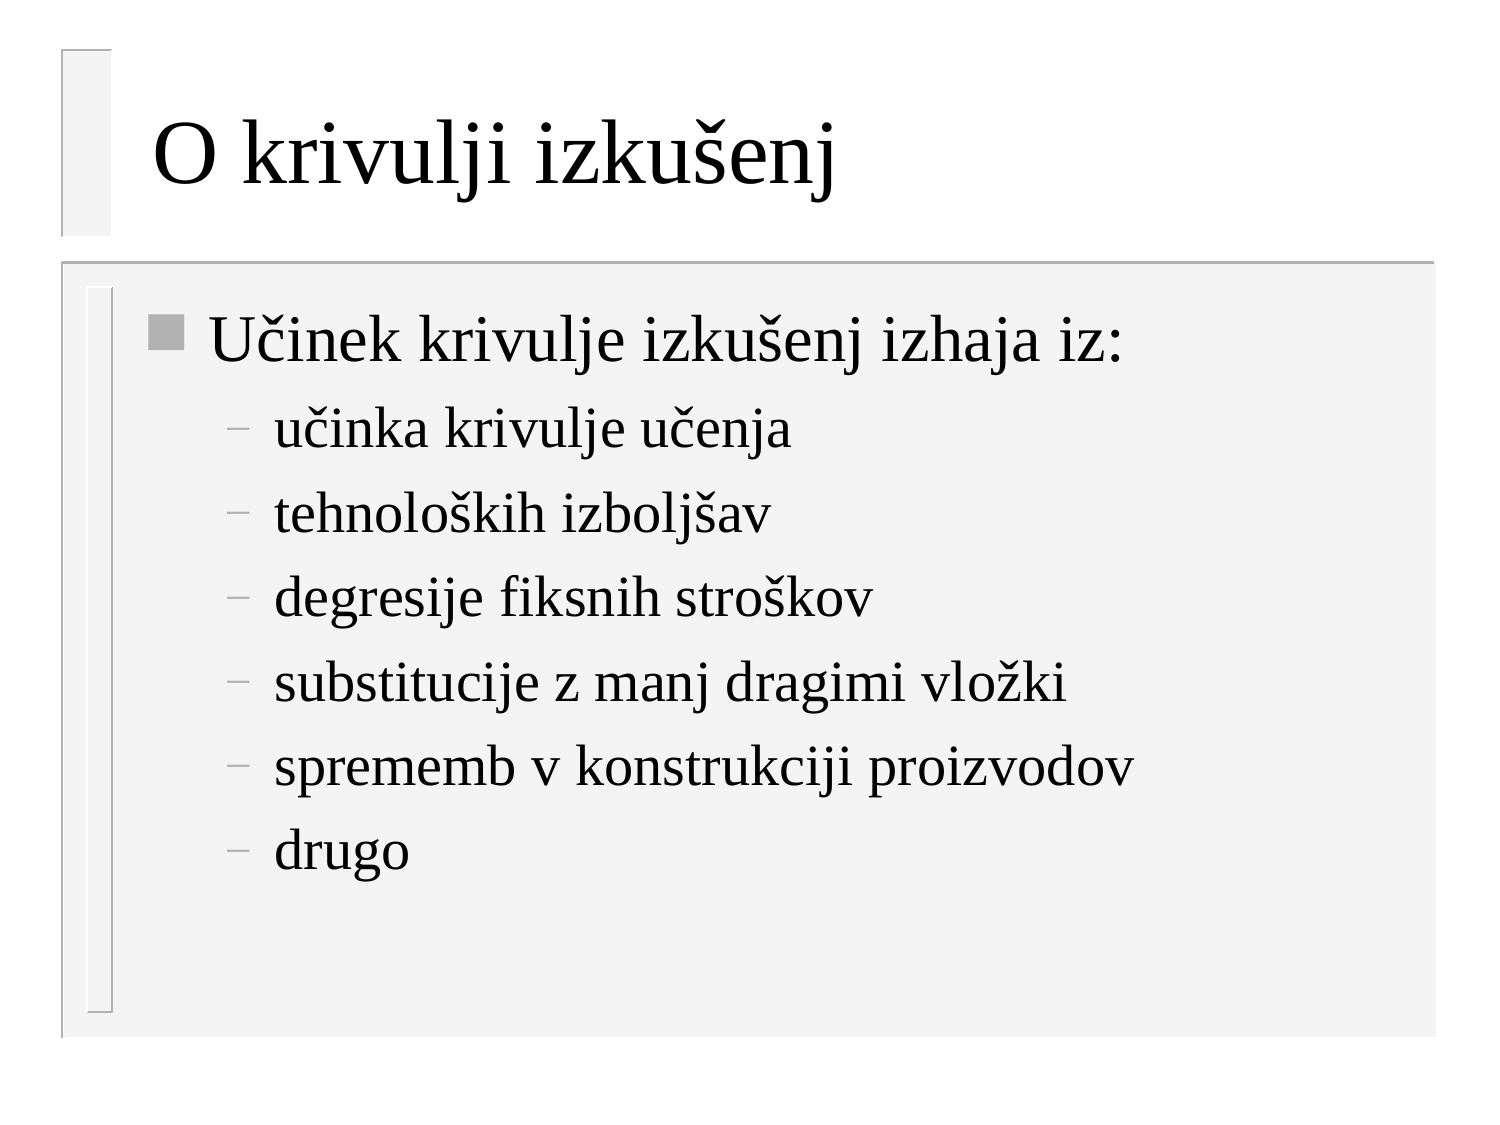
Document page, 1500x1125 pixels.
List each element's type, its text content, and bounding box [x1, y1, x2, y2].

list Učinek krivulje izkušenj izhaja iz: učinka krivulje učenja tehnoloških izboljšav degresije fiksnih stroškov substitucije z manj dragimi vložki sprememb v konstrukciji proizvodov drugo [137, 287, 1413, 963]
title O krivulji izkušenj [137, 56, 1413, 238]
